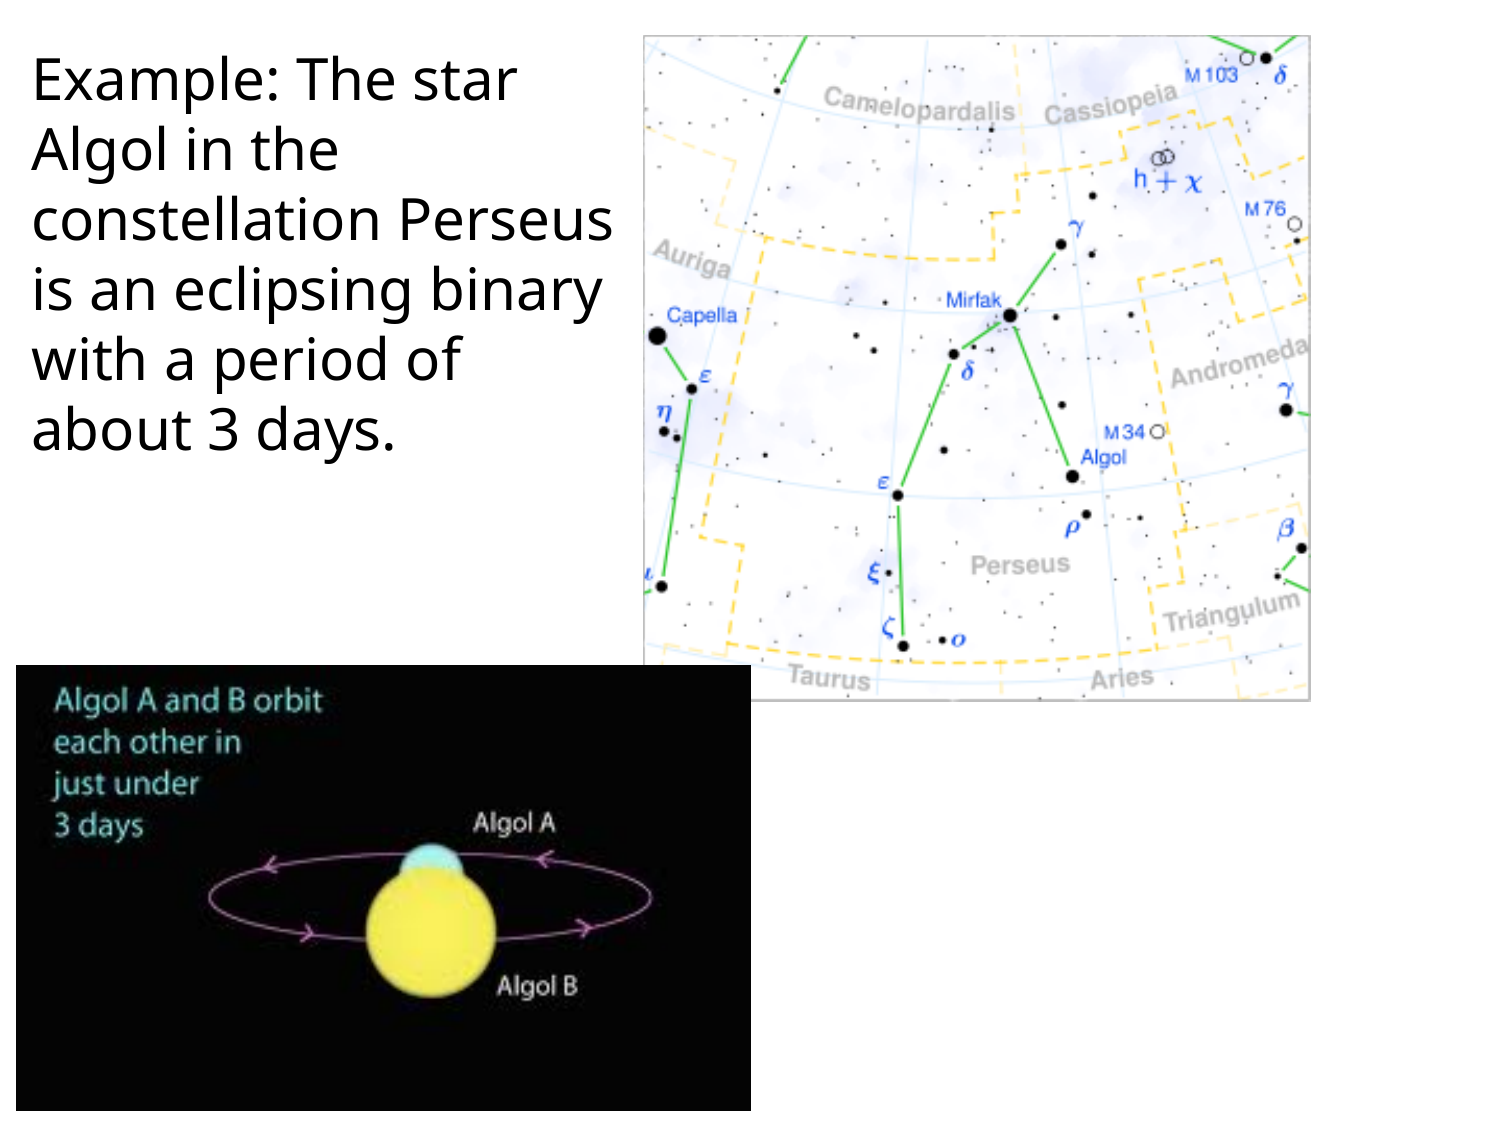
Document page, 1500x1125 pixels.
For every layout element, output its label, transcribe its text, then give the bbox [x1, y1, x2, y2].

text_box Example: The star Algol in the constellation Perseus is an eclipsing binary with a period of about 3 days. [16, 34, 650, 470]
picture [16, 35, 1311, 1111]
